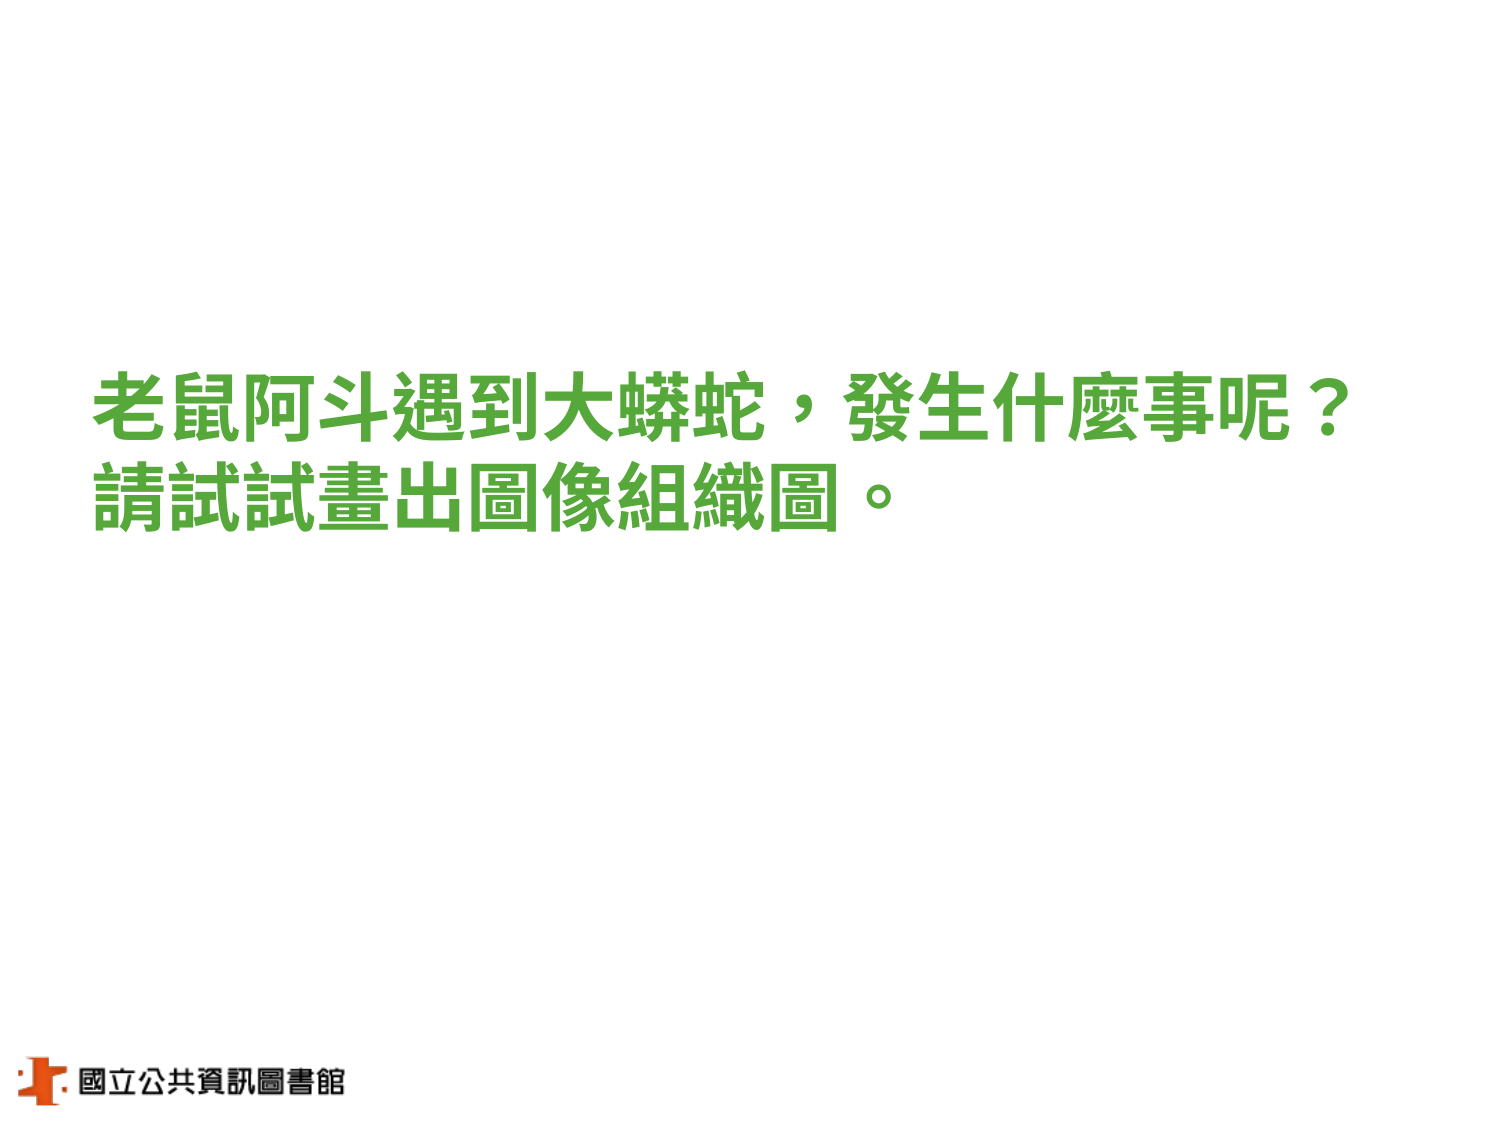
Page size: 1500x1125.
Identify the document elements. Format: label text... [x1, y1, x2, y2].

text_box 老鼠阿斗遇到大蟒蛇，發生什麼事呢？請試試畫出圖像組織圖。 [76, 231, 1415, 669]
